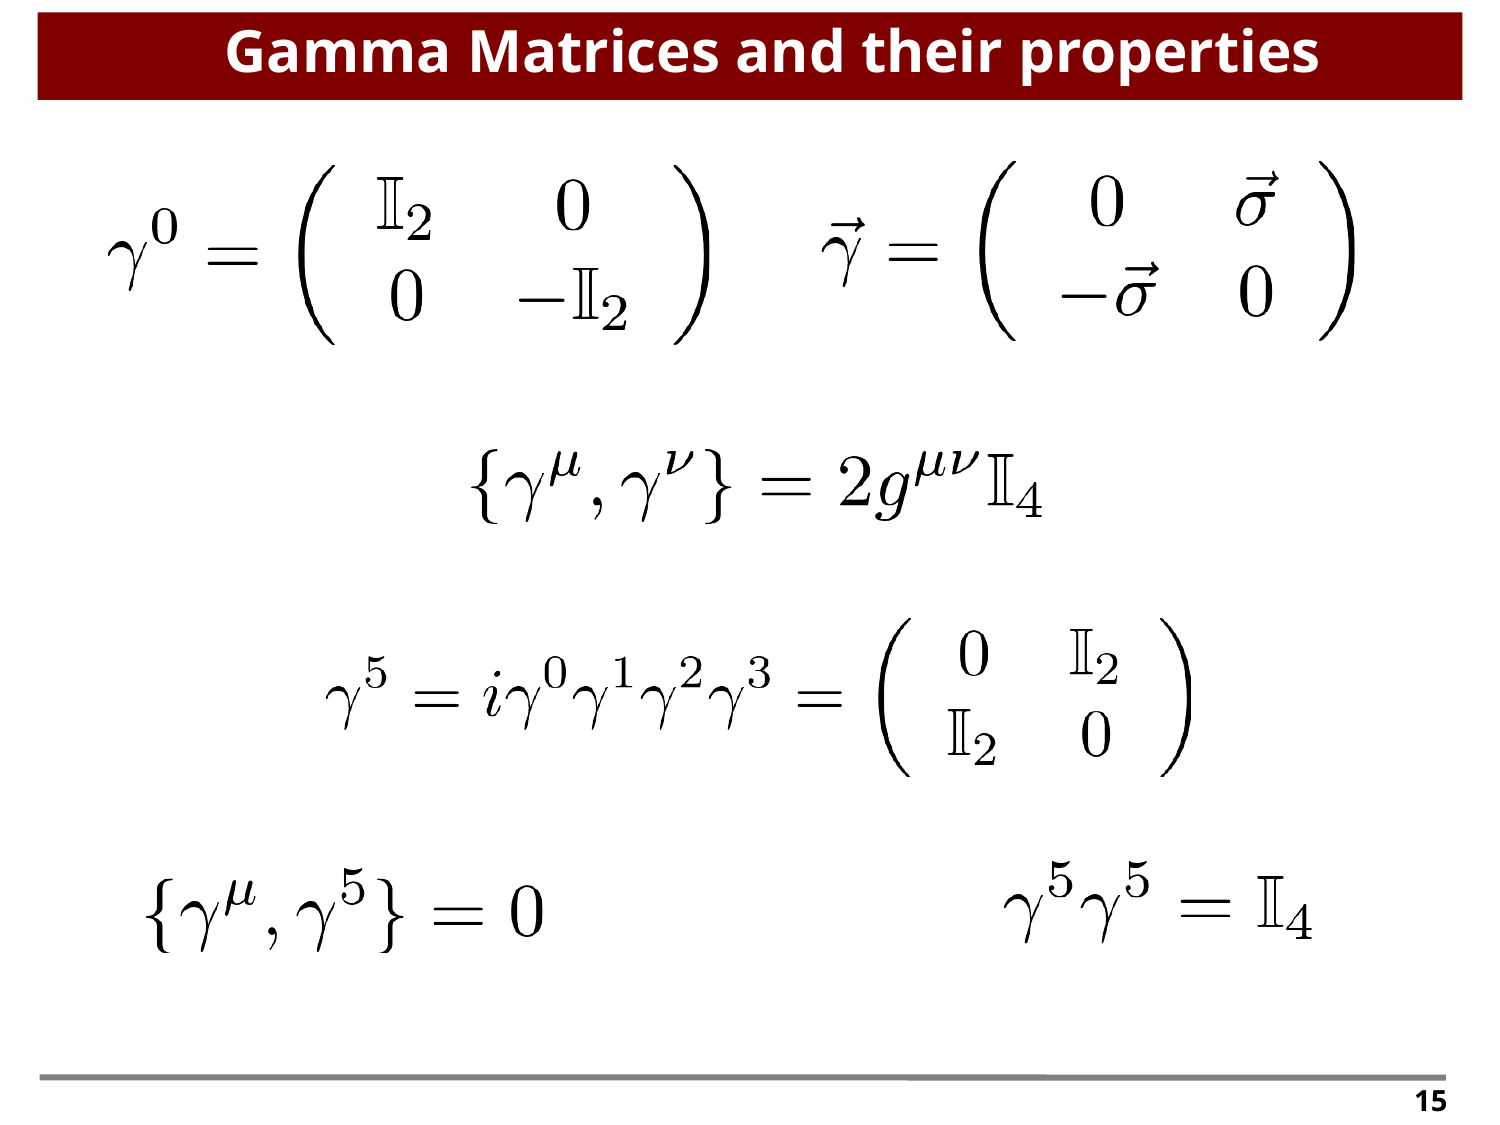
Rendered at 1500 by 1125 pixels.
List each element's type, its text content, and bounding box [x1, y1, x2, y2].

picture [470, 449, 1042, 524]
picture [325, 617, 1191, 777]
picture [107, 164, 710, 345]
picture [821, 160, 1355, 341]
picture [1003, 861, 1312, 944]
title Gamma Matrices and their properties [30, 12, 1471, 96]
picture [145, 868, 543, 953]
